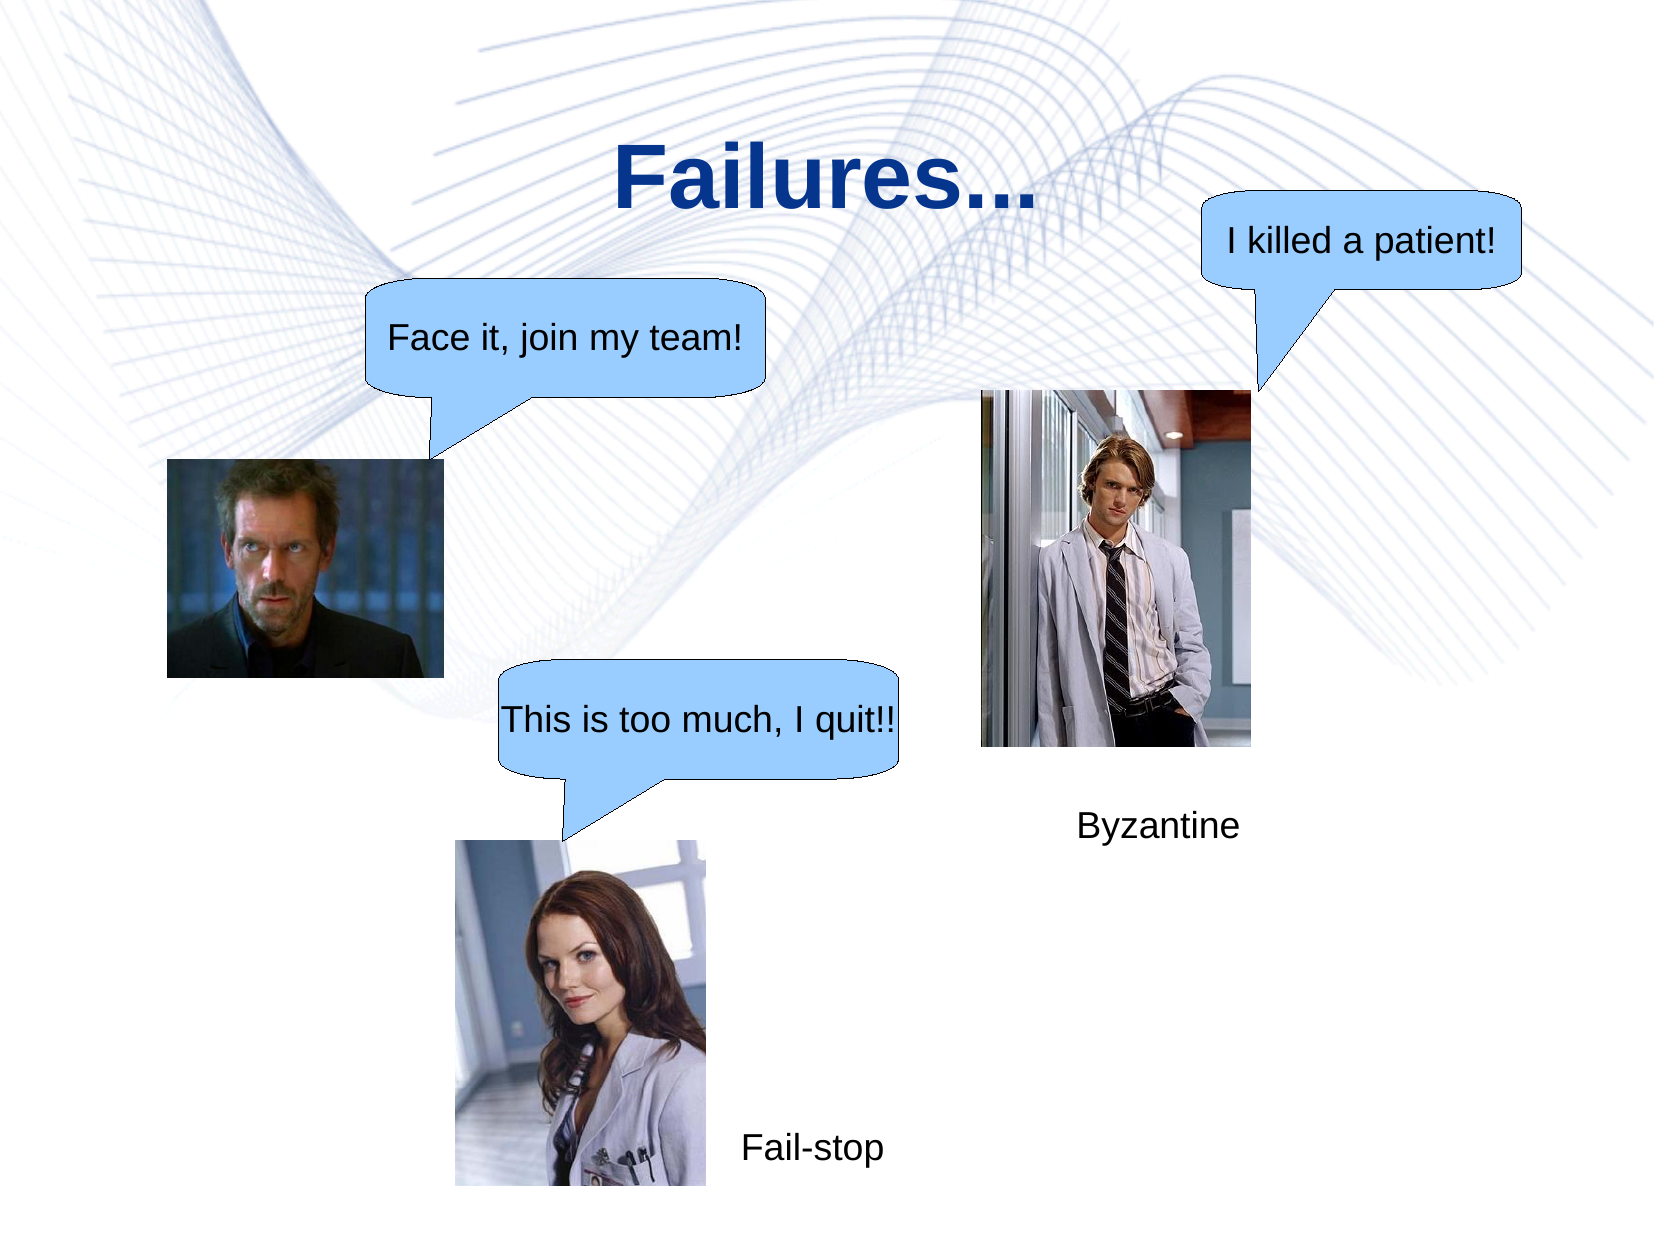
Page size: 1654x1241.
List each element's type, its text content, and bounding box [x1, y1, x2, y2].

text_box Face it, join my team! [365, 278, 766, 460]
title Failures... [118, 66, 1536, 288]
text_box Byzantine [1061, 797, 1266, 855]
picture [0, 0, 1654, 1241]
text_box I killed a patient! [1201, 190, 1522, 392]
text_box This is too much, I quit!! [498, 659, 899, 842]
text_box Fail-stop [726, 1118, 898, 1176]
